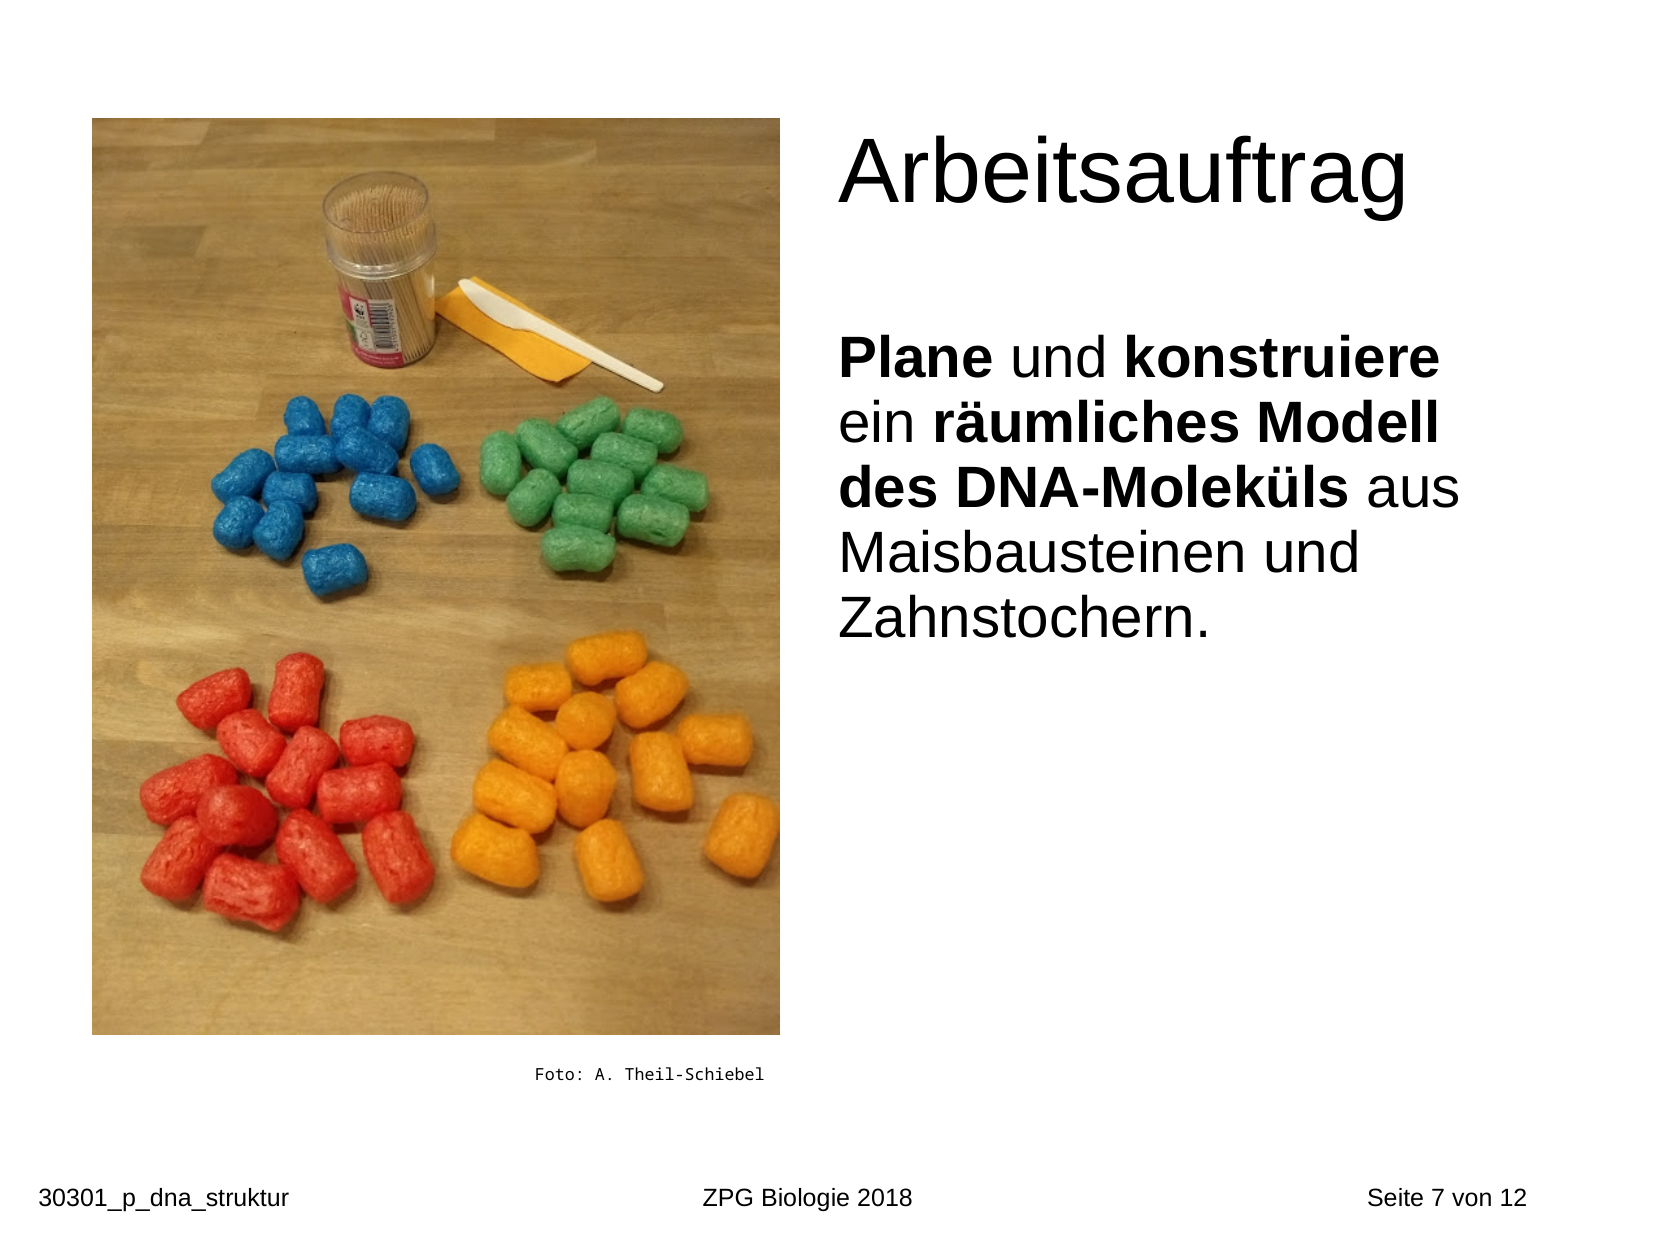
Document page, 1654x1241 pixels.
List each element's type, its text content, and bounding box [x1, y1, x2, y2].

text_box Foto: A. Theil-Schiebel [236, 1055, 780, 1099]
picture [92, 118, 780, 1035]
title Arbeitsauftrag Plane und konstruiere ein räumliches Modell des DNA-Moleküls aus Maisbausteinen und Zahnstochern. [838, 119, 1489, 650]
text_box 30301_p_dna_struktur ZPG Biologie 2018 Seite 7 von 12 [23, 1176, 1619, 1220]
